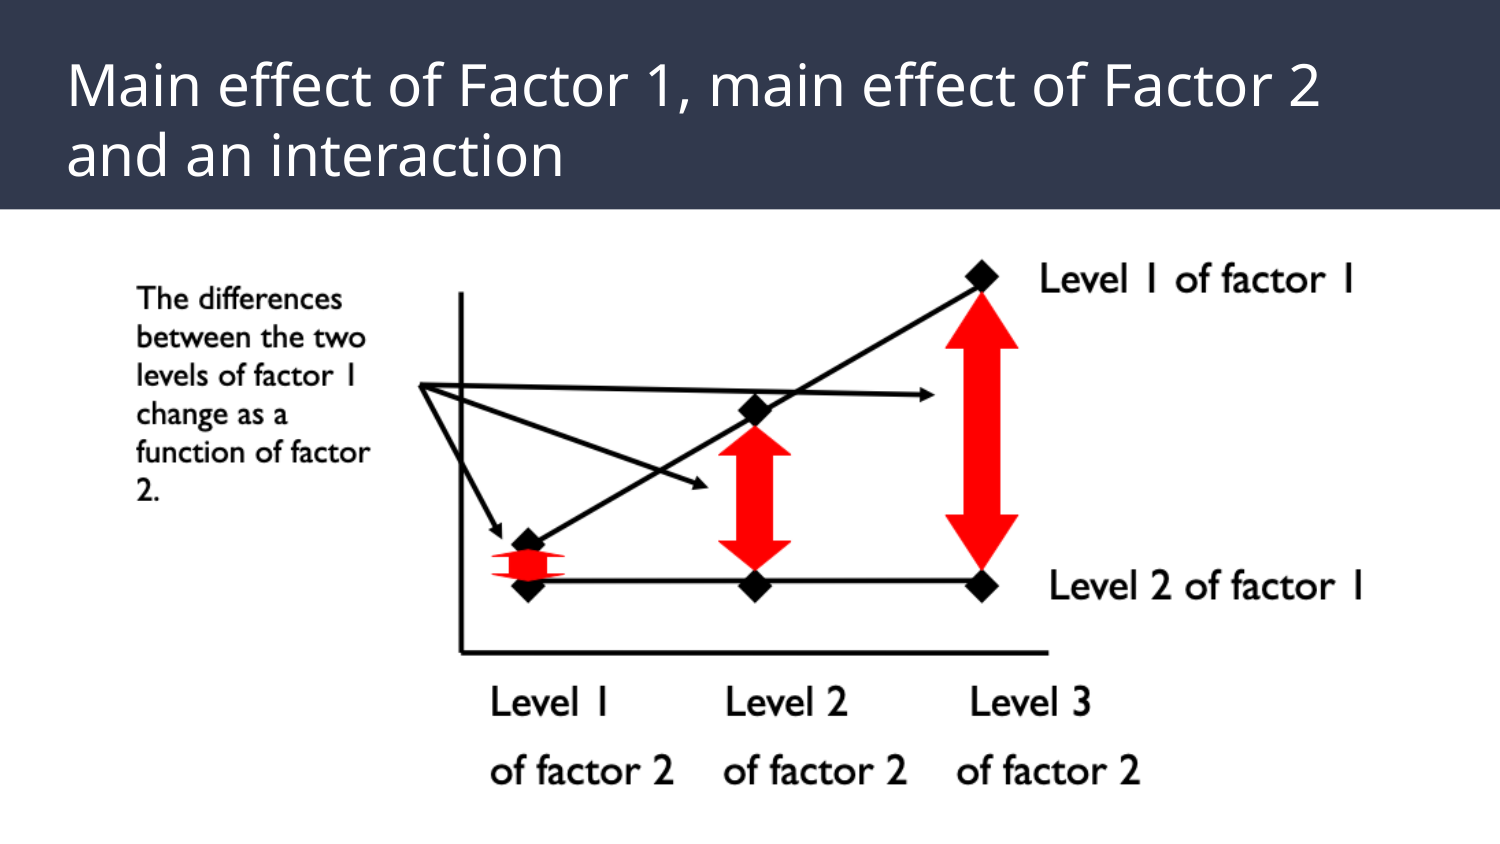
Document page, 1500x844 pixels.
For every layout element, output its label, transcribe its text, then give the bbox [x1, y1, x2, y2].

title Main effect of Factor 1, main effect of Factor 2 and an interaction [51, 33, 1449, 136]
picture [120, 238, 1380, 827]
